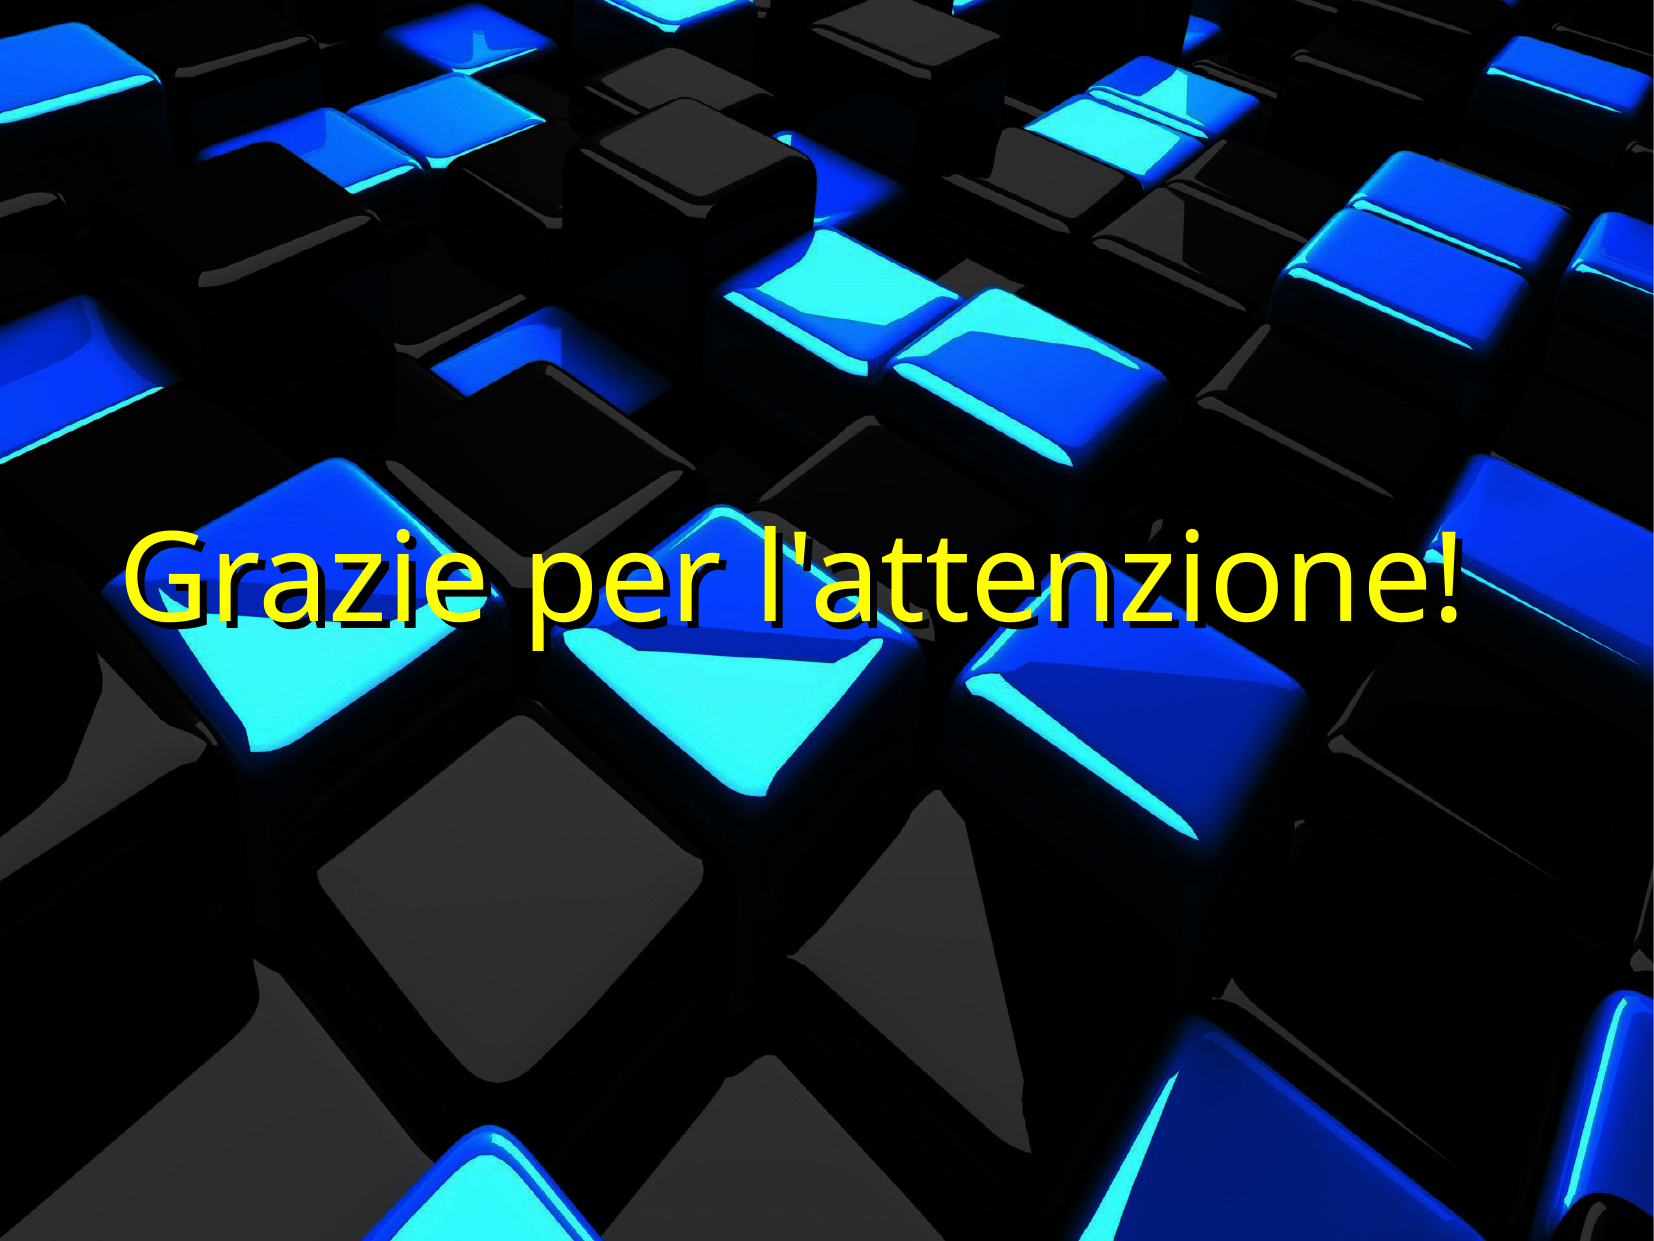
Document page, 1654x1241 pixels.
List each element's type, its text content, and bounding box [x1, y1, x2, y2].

text_box Grazie per l'attenzione! [59, 479, 1630, 827]
picture [0, 0, 1654, 1241]
